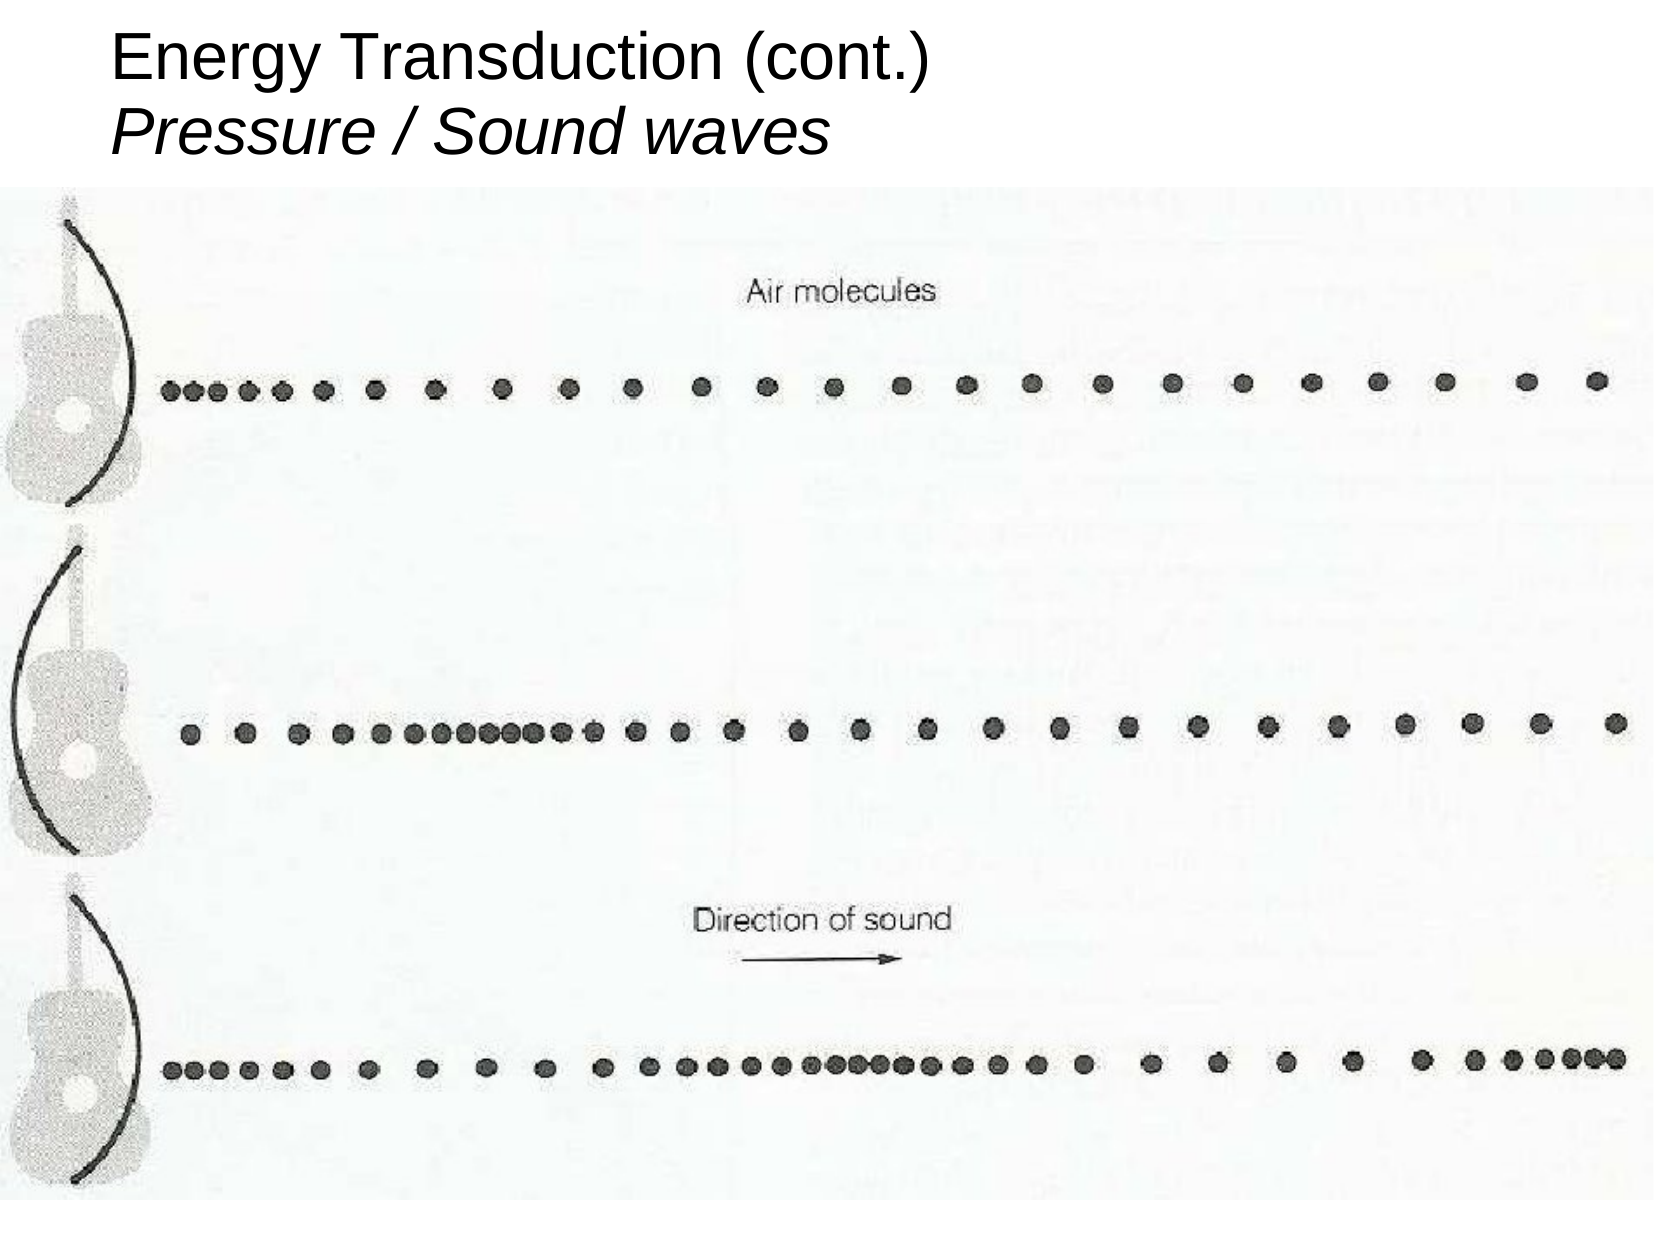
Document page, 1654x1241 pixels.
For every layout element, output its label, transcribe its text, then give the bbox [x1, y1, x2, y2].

subtitle Energy Transduction (cont.) Pressure / Sound waves [75, 0, 1564, 187]
picture [0, 187, 1654, 1201]
